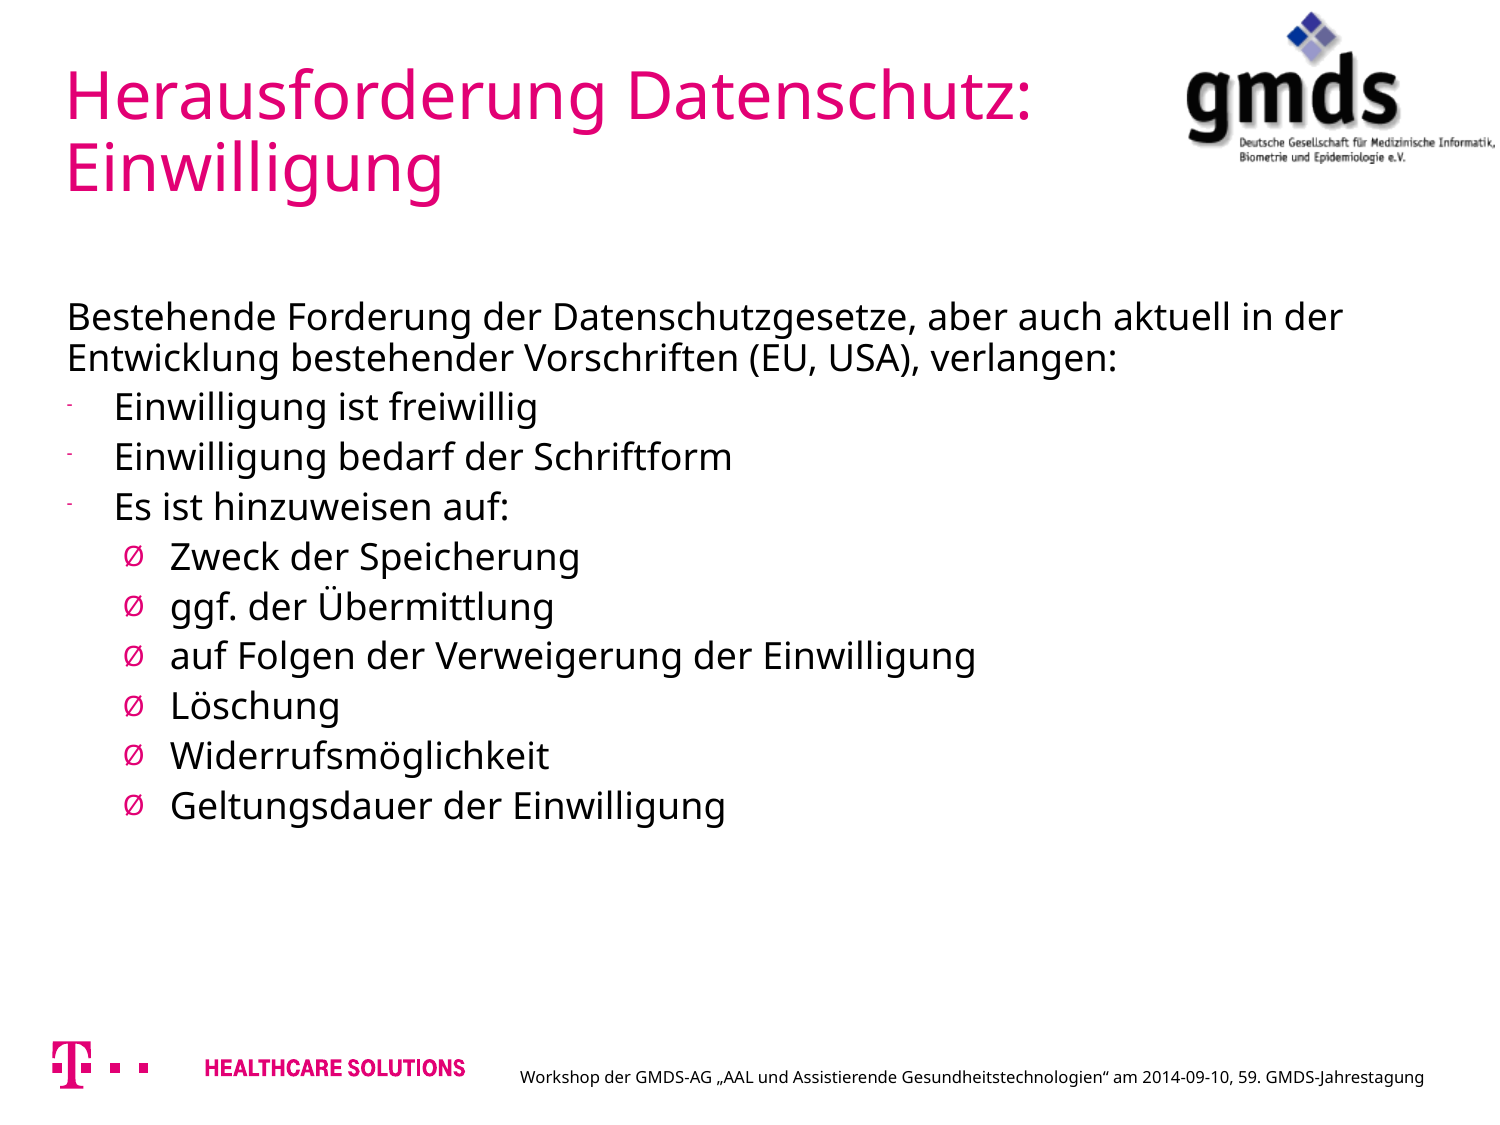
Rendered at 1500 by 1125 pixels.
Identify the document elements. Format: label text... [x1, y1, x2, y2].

title Herausforderung Datenschutz: Einwilligung [50, 54, 1179, 185]
text_box Workshop der GMDS-AG „AAL und Assistierende Gesundheitstechnologien“ am 2014-09-10, 59. GMDS-Jahrestagung [520, 1049, 1479, 1087]
list Bestehende Forderung der Datenschutzgesetze, aber auch aktuell in der Entwicklung bestehender Vorschriften (EU, USA), verlangen: Einwilligung ist freiwillig Einwilligung bedarf der Schriftform Es ist hinzuweisen auf: Zweck der Speicherung ggf. der Übermittlung auf Folgen der Verweigerung der Einwilligung Löschung Widerrufsmöglichkeit Geltungsdauer der Einwilligung [51, 290, 1447, 994]
picture [1181, 8, 1495, 164]
